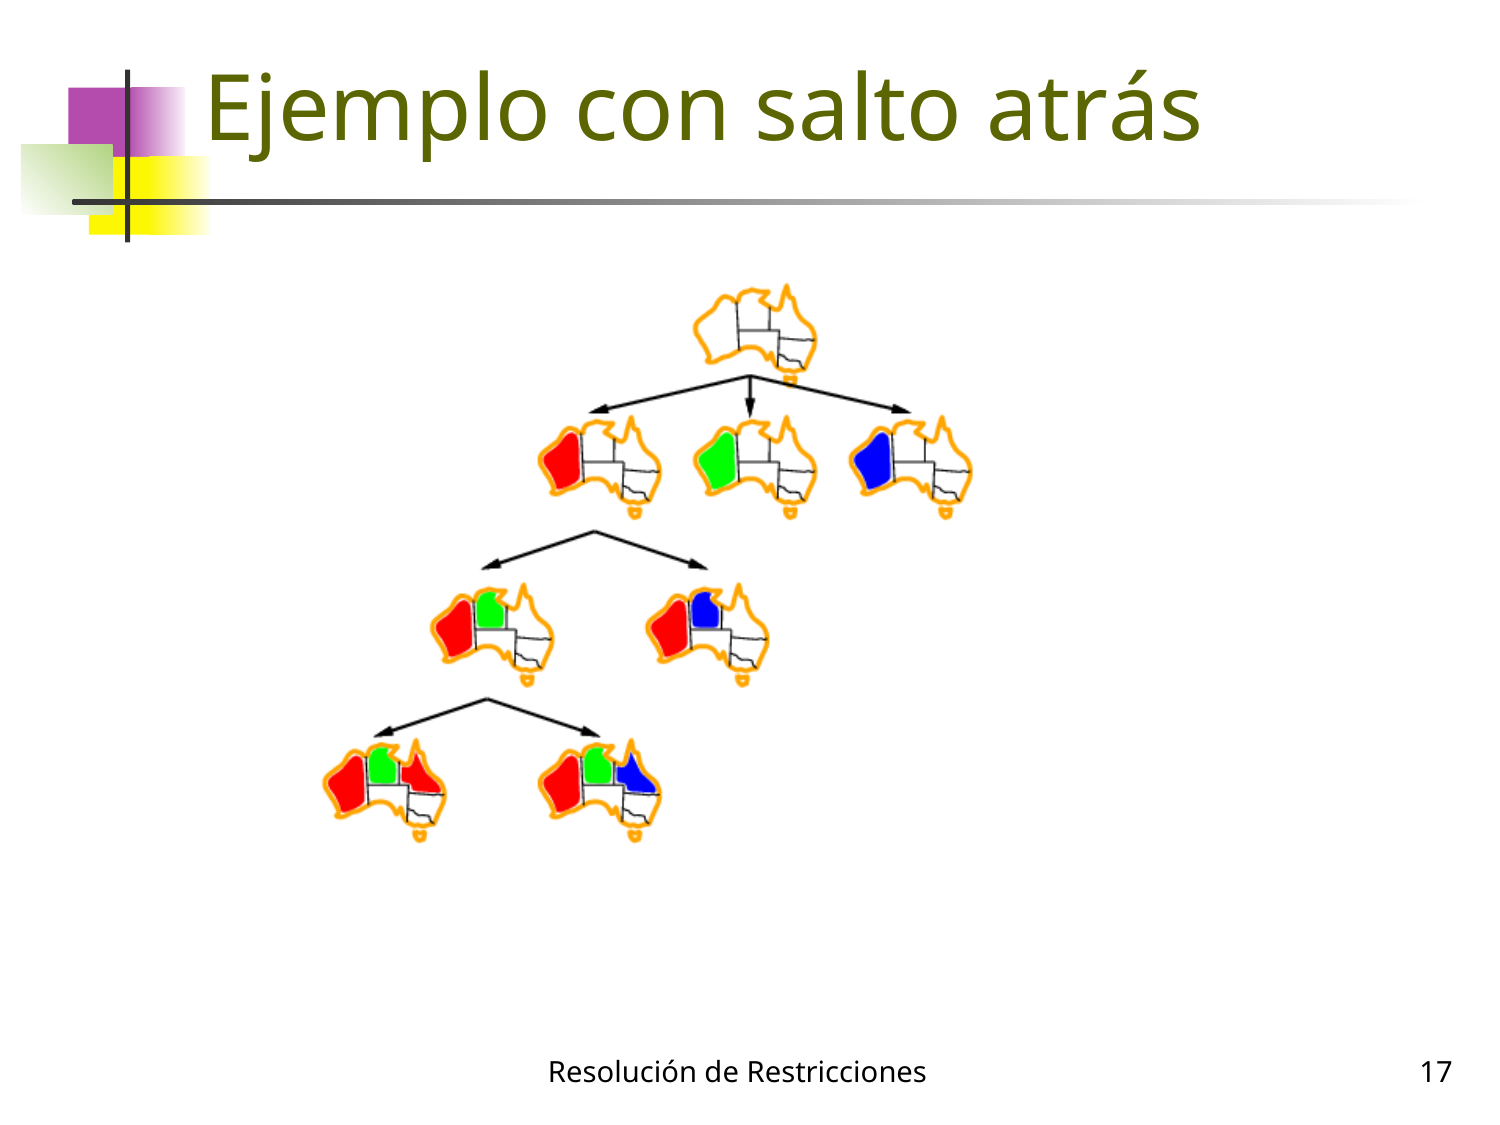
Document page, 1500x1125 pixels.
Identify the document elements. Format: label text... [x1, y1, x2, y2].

title Ejemplo con salto atrás [188, 35, 1468, 175]
picture [269, 265, 1231, 860]
